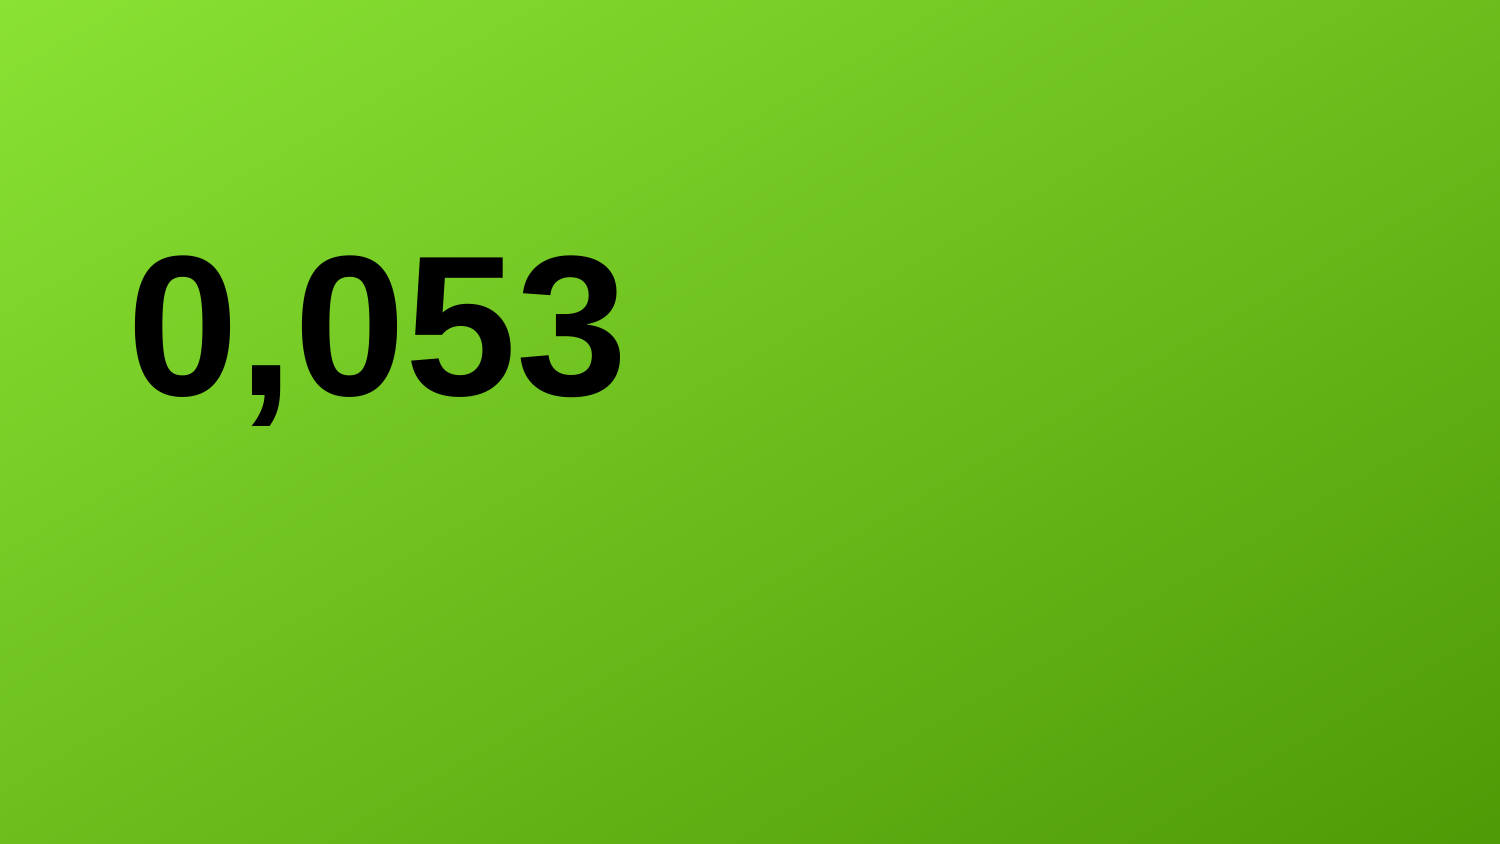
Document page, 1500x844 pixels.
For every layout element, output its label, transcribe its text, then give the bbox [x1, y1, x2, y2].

title 0,053 [112, 259, 1388, 450]
